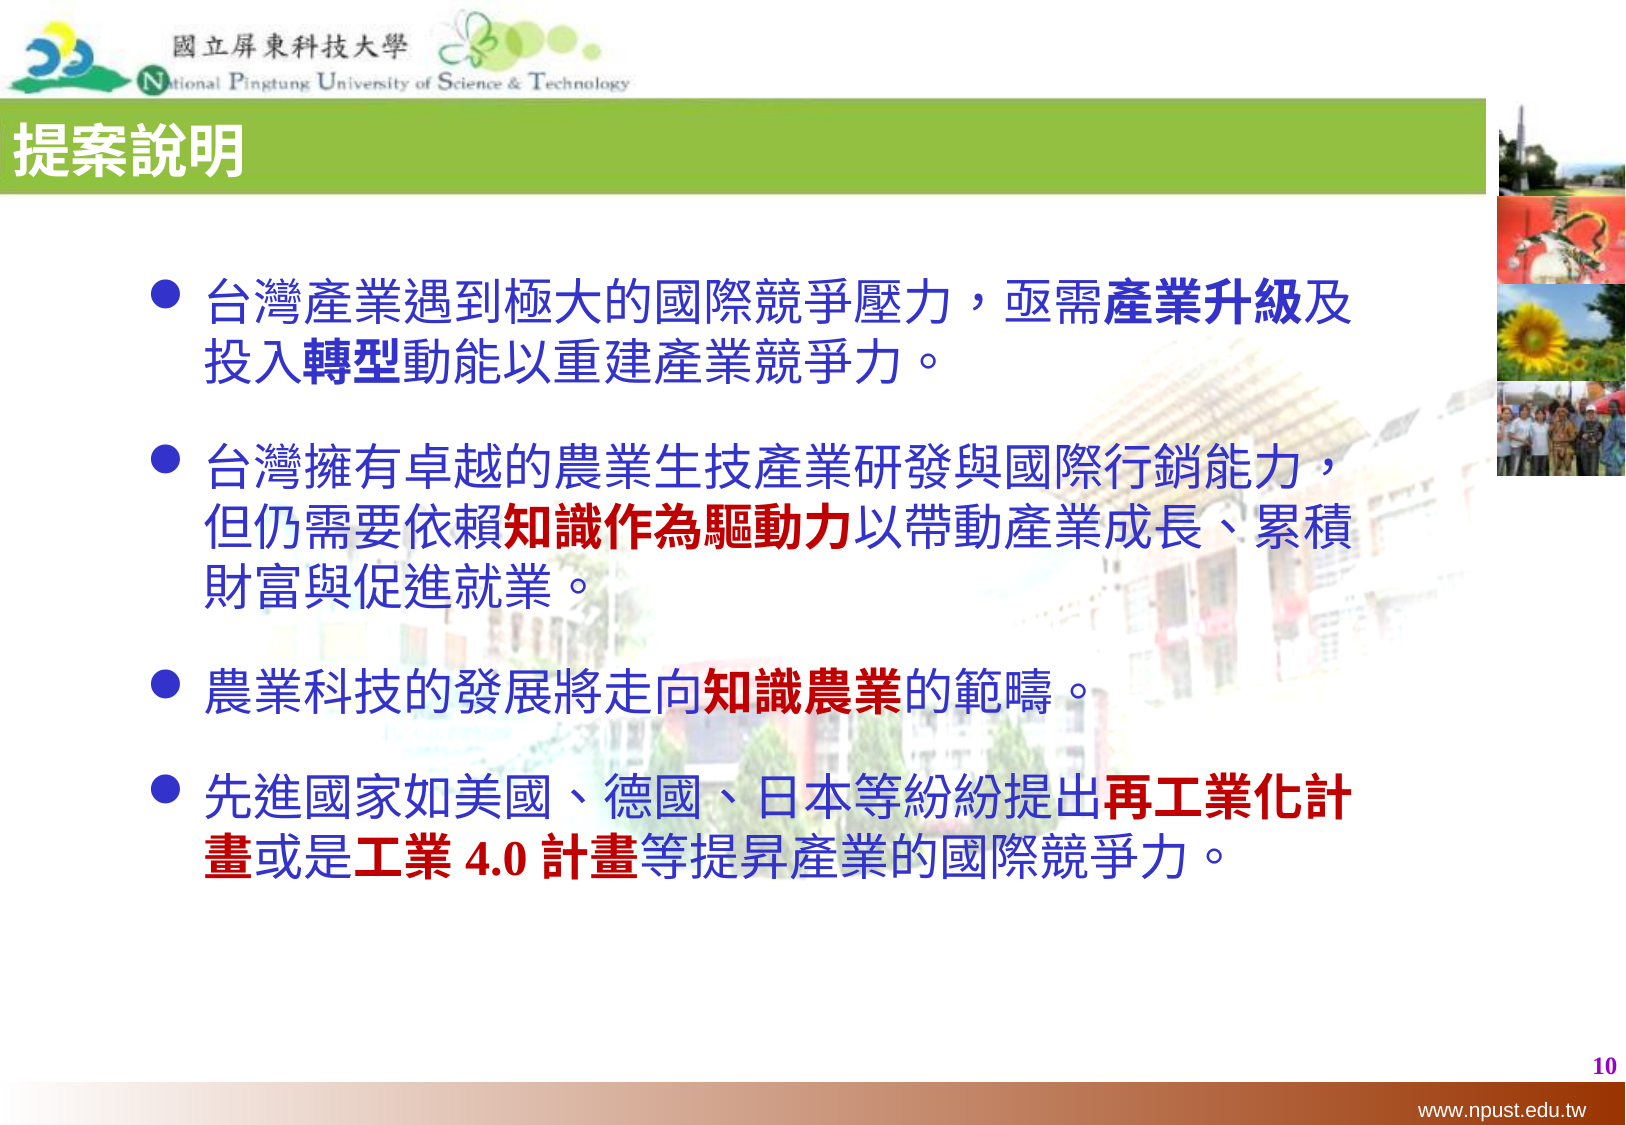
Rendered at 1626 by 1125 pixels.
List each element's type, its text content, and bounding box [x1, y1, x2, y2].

picture [0, 0, 1486, 220]
title 提案說明 [5, 101, 1503, 197]
subtitle 台灣產業遇到極大的國際競爭壓力，亟需產業升級及投入轉型動能以重建產業競爭力。 台灣擁有卓越的農業生技產業研發與國際行銷能力，但仍需要依賴知識作為驅動力以帶動產業成長、累積財富與促進就業。 農業科技的發展將走向知識農業的範疇。 先進國家如美國、德國、日本等紛紛提出再工業化計畫或是工業4.0計畫等提昇產業的國際競爭力。 [139, 255, 1392, 1024]
picture [1497, 101, 1626, 476]
